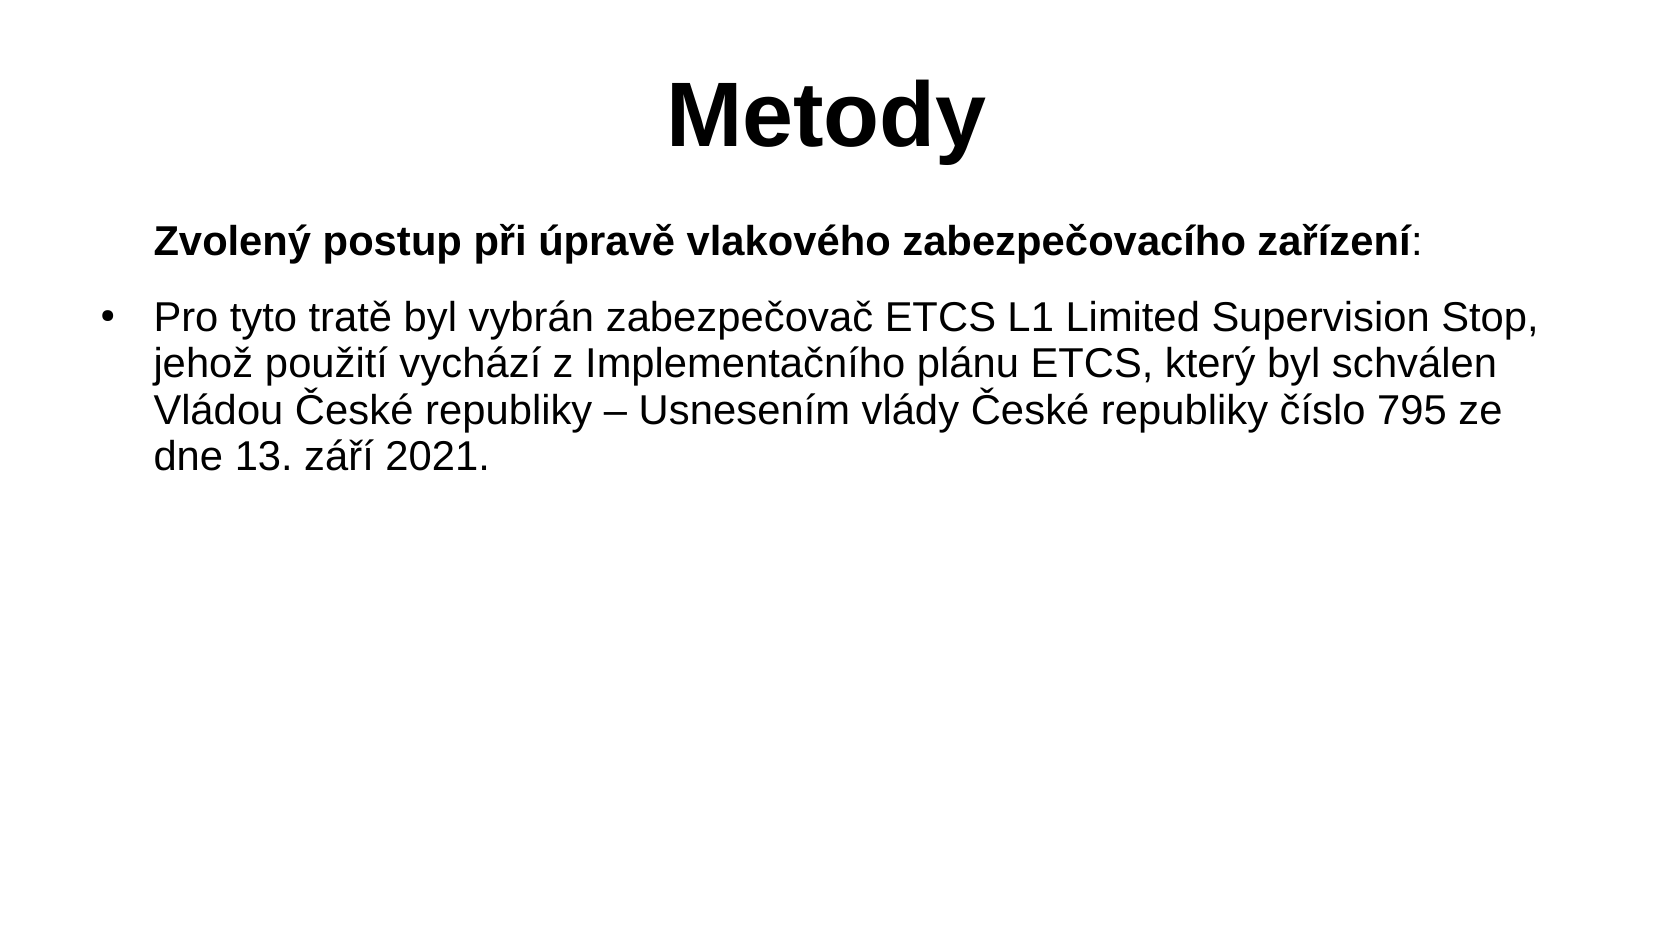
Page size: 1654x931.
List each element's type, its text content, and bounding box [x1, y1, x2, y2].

title Metody [82, 37, 1571, 193]
list Zvolený postup při úpravě vlakového zabezpečovacího zařízení: Pro tyto tratě byl vybrán zabezpečovač ETCS L1 Limited Supervision Stop, jehož použití vychází z Implementačního plánu ETCS, který byl schválen Vládou České republiky – Usnesením vlády České republiky číslo 795 ze dne 13. září 2021. [82, 217, 1571, 758]
